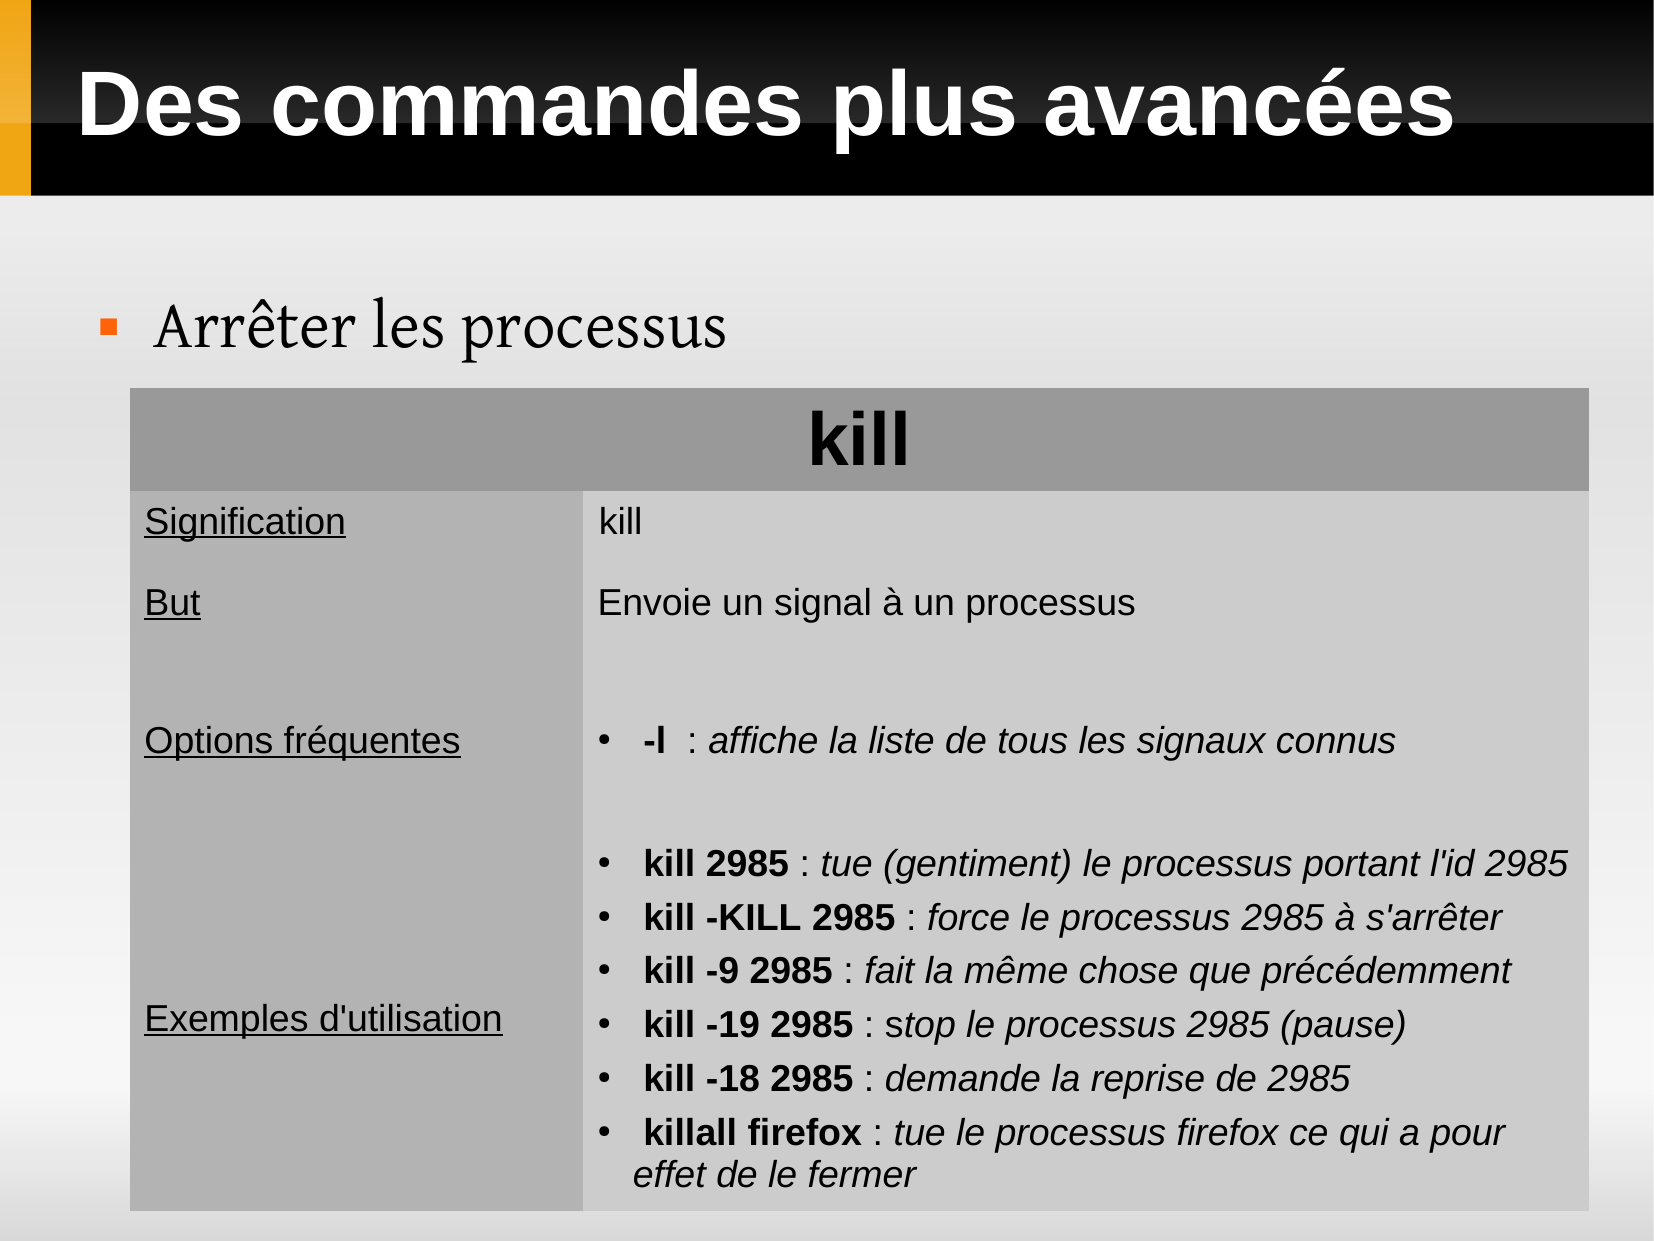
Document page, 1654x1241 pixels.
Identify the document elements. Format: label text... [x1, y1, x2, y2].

title Des commandes plus avancées [76, 0, 1565, 208]
table_header kill [130, 388, 1589, 491]
table_cell But [130, 551, 583, 654]
table_cell kill [583, 491, 1589, 551]
picture [0, 0, 1654, 1241]
table_cell Envoie un signal à un processus [583, 551, 1589, 654]
table_cell Options fréquentes [130, 654, 583, 827]
table_cell Exemples d'utilisation [130, 827, 583, 1211]
list Arrêter les processus [82, 290, 1571, 1109]
table_cell -l : affiche la liste de tous les signaux connus [583, 654, 1589, 827]
table_cell Signification [130, 491, 583, 551]
table_cell kill 2985 : tue (gentiment) le processus portant l'id 2985 kill -KILL 2985 : force le processus 2985 à s'arrêter kill -9 2985 : fait la même chose que précédemment kill -19 2985 : stop le processus 2985 (pause) kill -18 2985 : demande la reprise de 2985 killall firefox : tue le processus firefox ce qui a pour effet de le fermer [583, 827, 1589, 1211]
